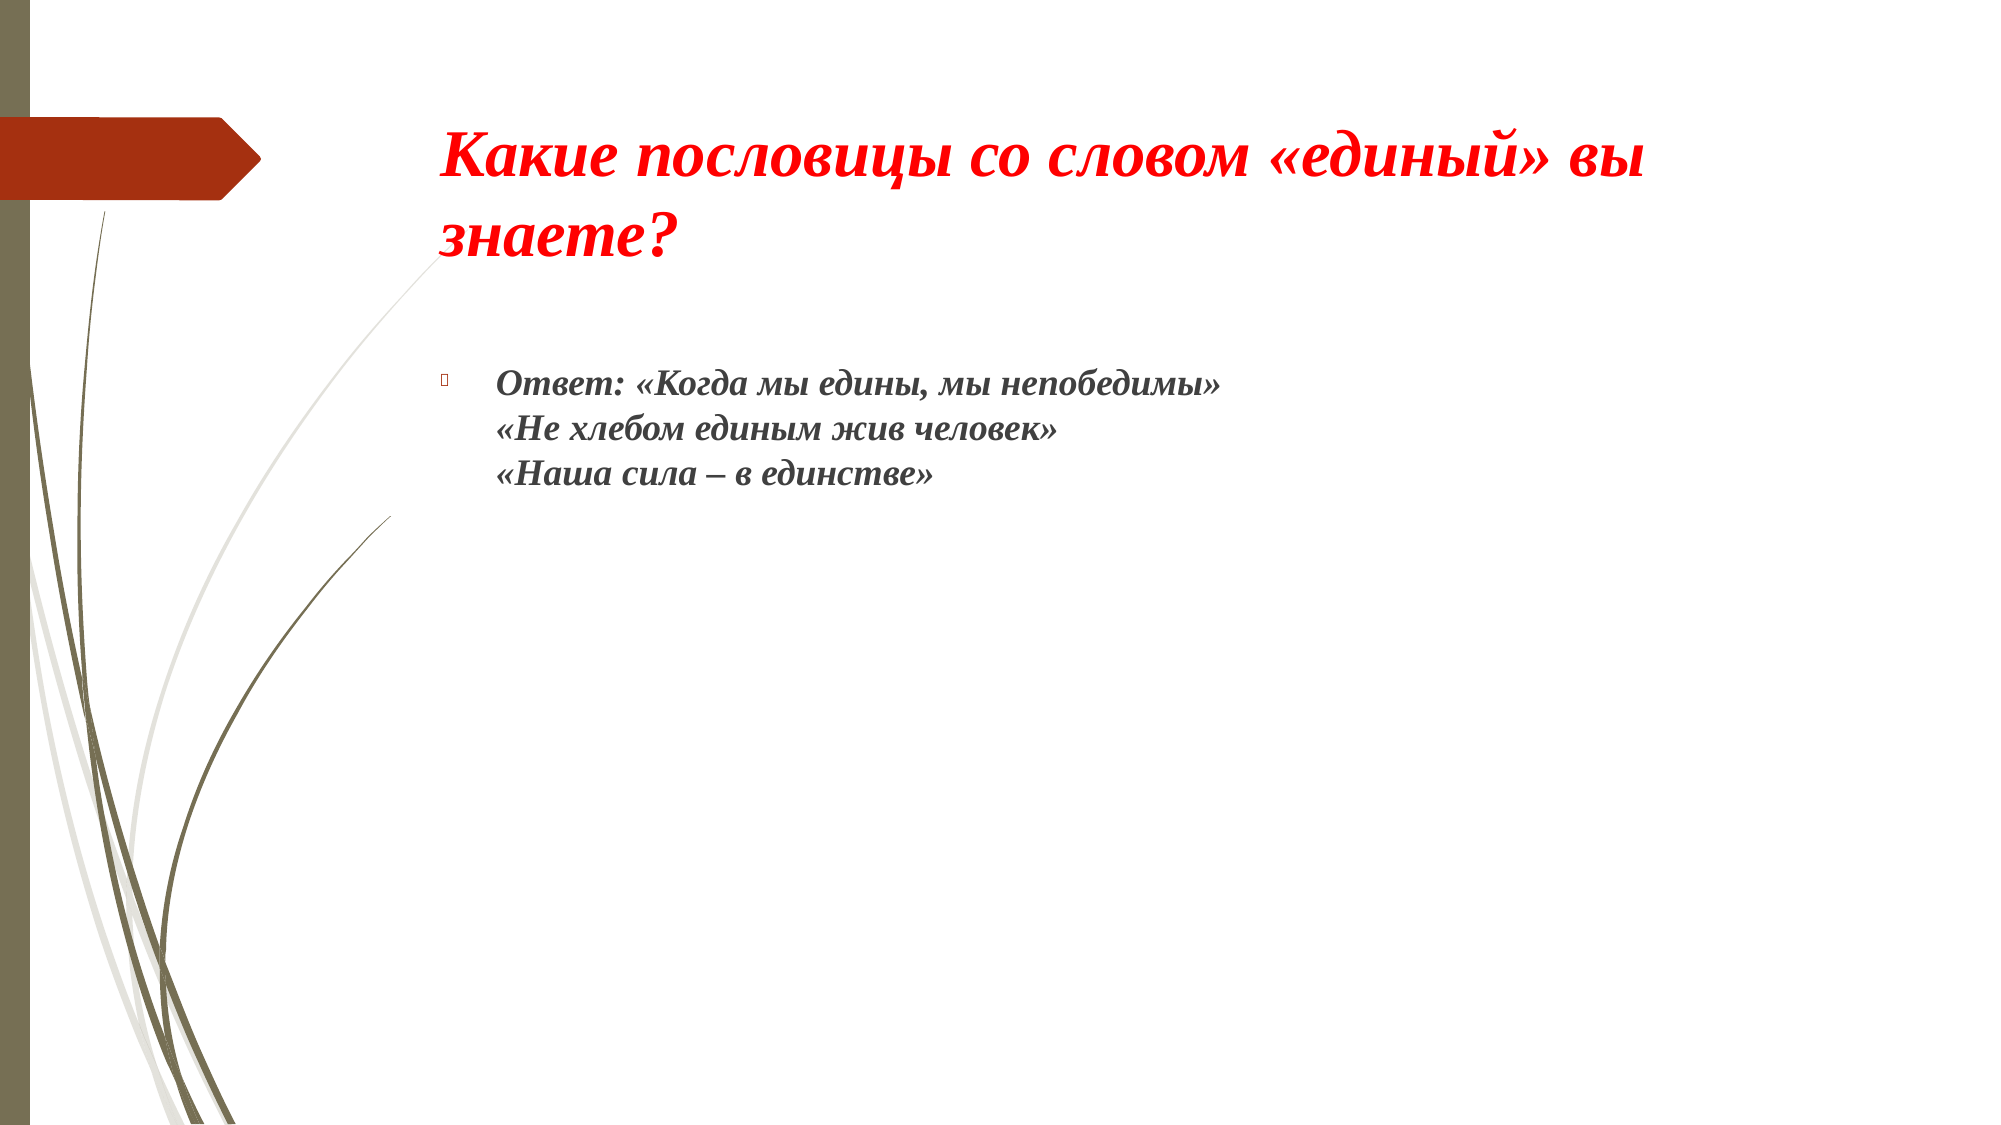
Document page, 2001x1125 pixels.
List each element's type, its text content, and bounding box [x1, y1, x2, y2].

list Ответ: «Когда мы едины, мы непобедимы» «Не хлебом единым жив человек» «Наша сила – в единстве» [424, 350, 1888, 970]
title Какие пословицы со словом «единый» вы знаете? [425, 102, 1888, 313]
